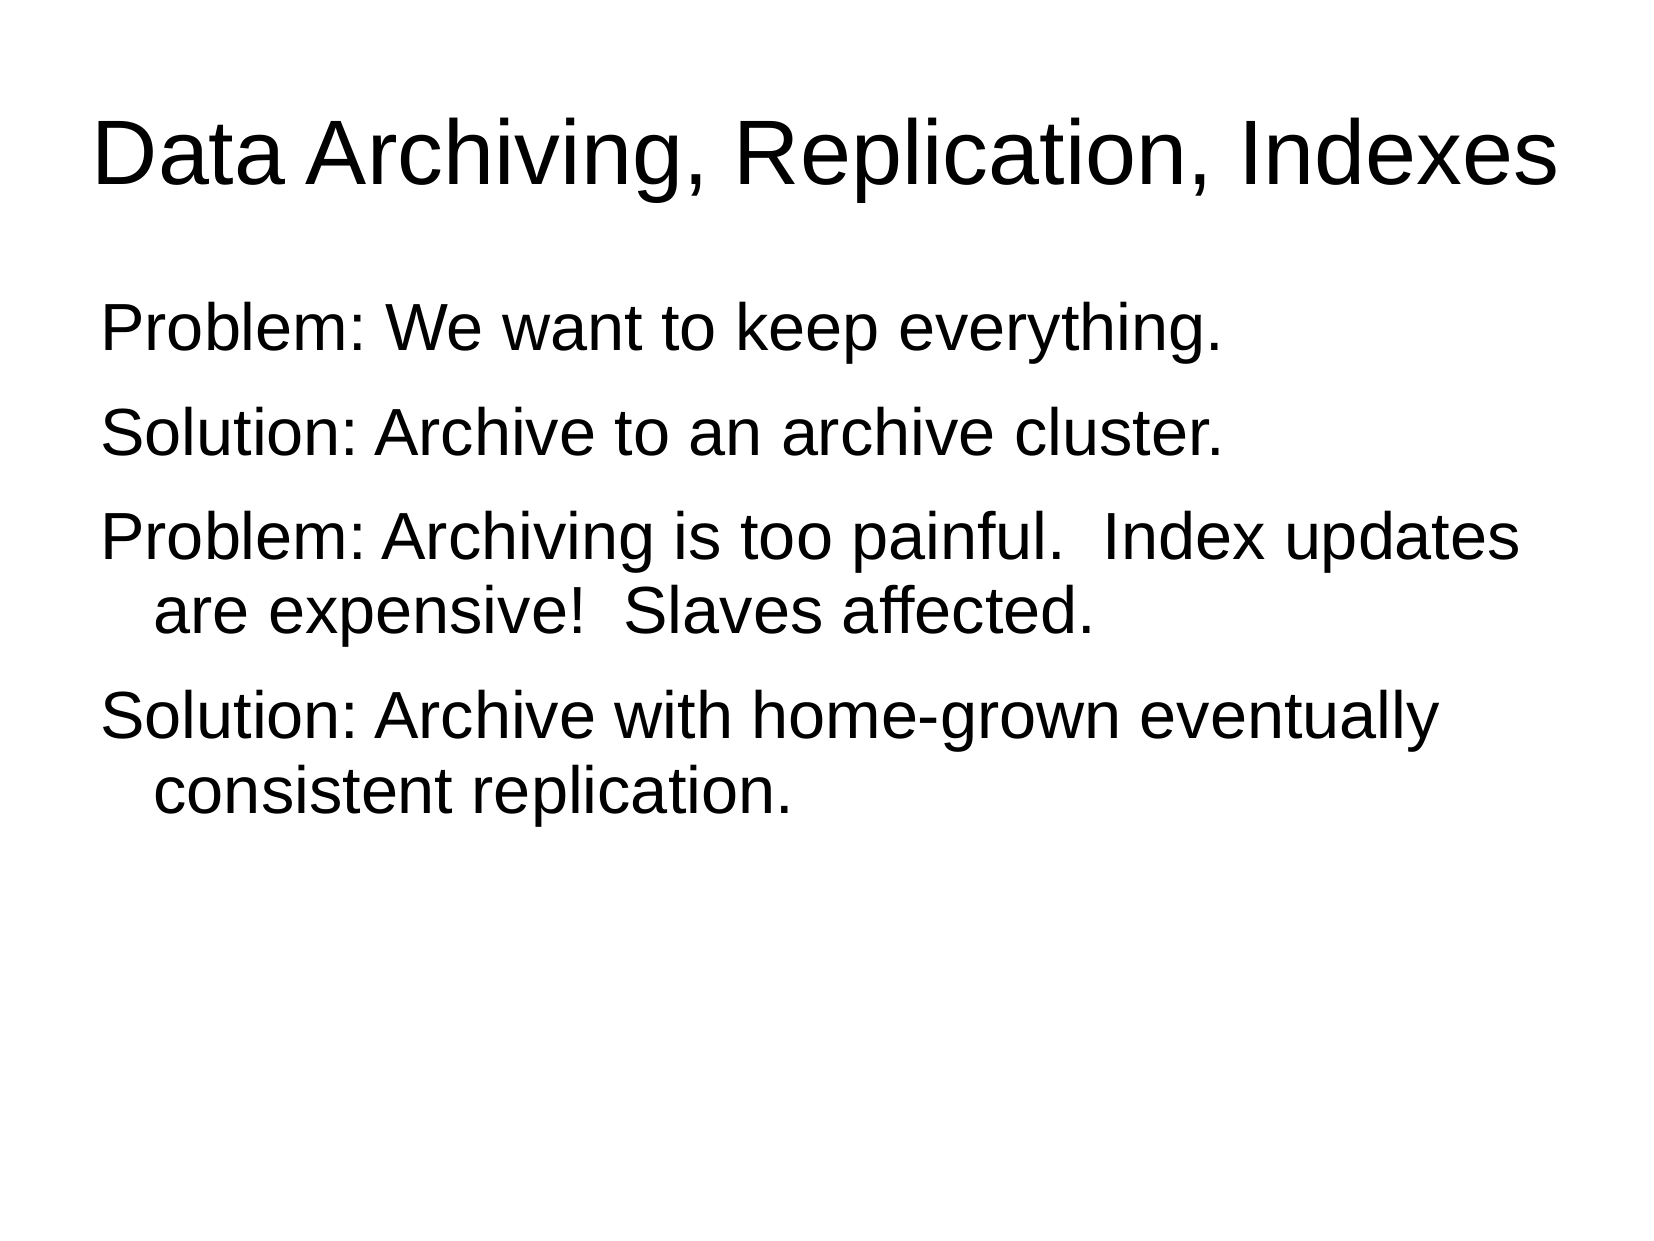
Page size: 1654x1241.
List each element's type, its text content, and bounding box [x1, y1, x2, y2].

title Data Archiving, Replication, Indexes [82, 56, 1571, 250]
list Problem: We want to keep everything. Solution: Archive to an archive cluster. Problem: Archiving is too painful. Index updates are expensive! Slaves affected. Solution: Archive with home-grown eventually consistent replication. [82, 290, 1571, 1094]
